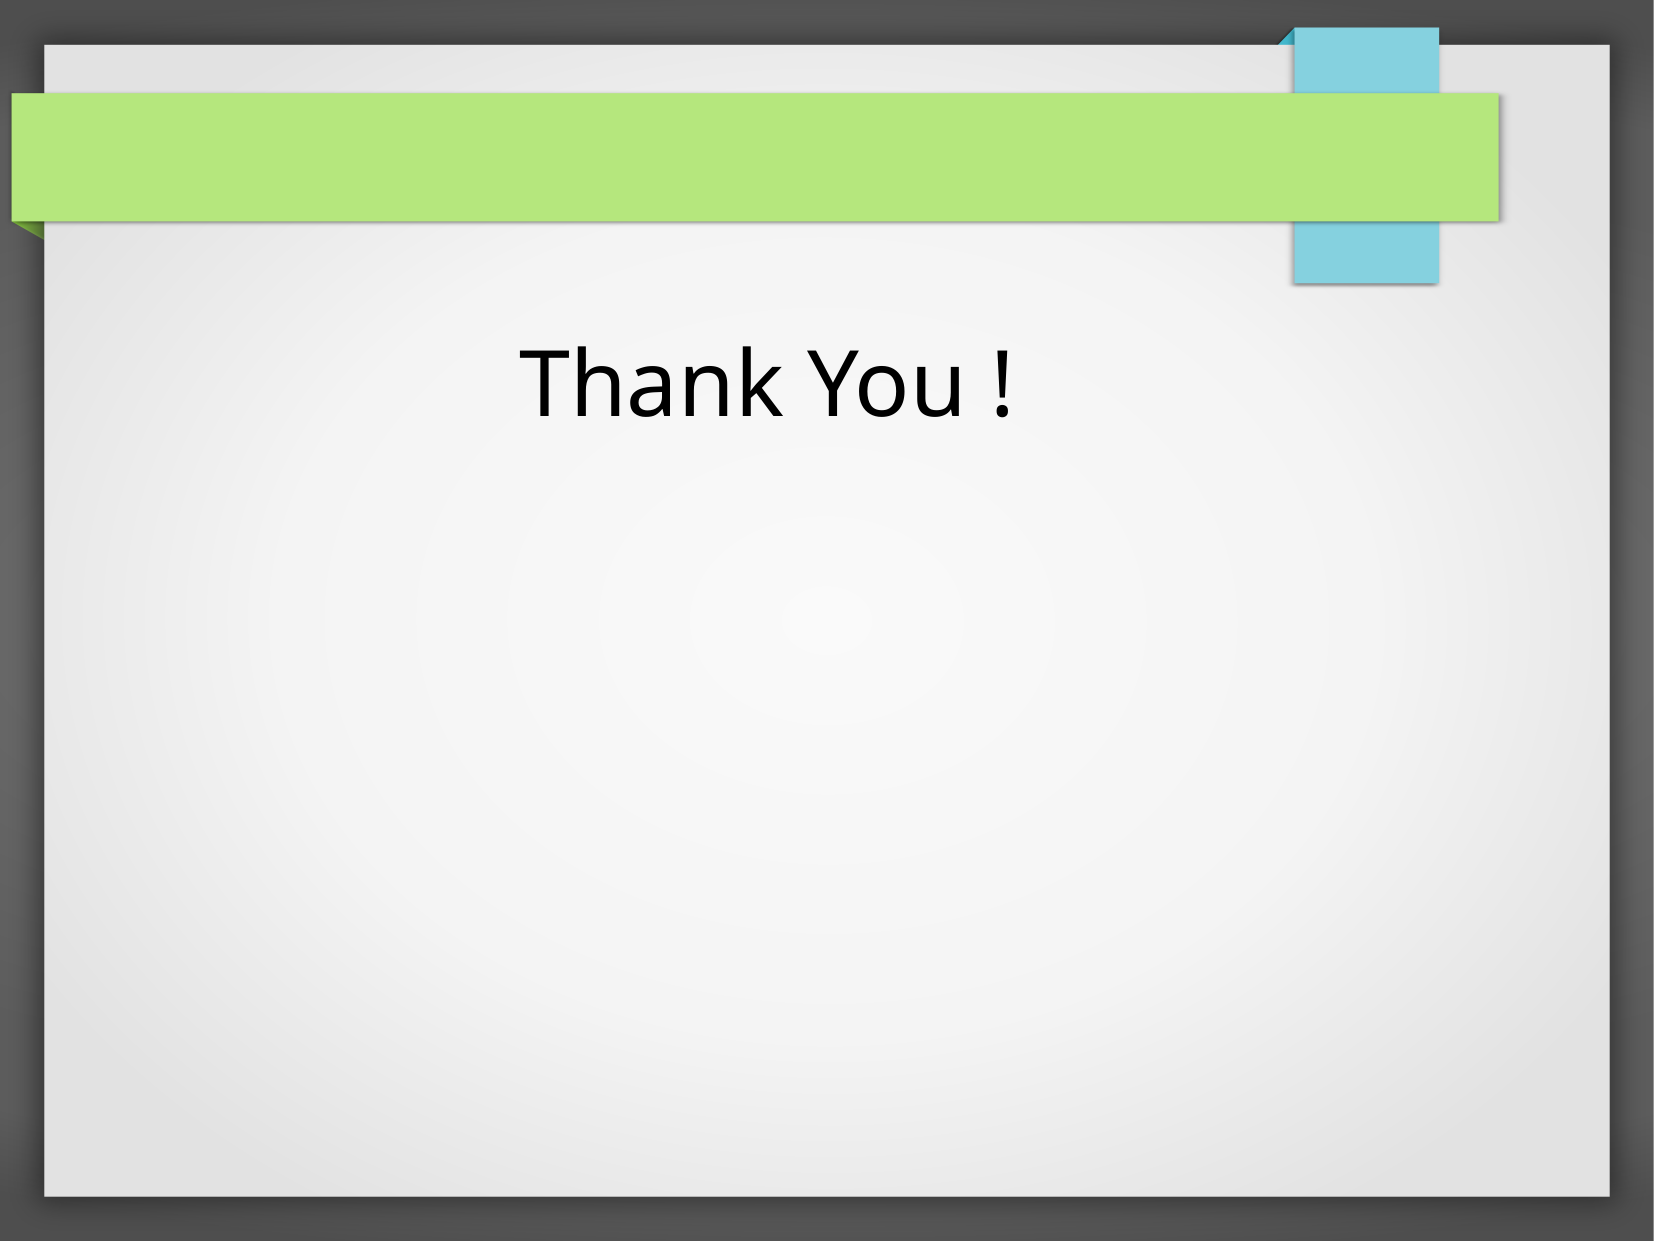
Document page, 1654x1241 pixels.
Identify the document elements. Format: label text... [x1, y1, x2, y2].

picture [0, 0, 1654, 1241]
list Thank You ! [0, 318, 1477, 1039]
